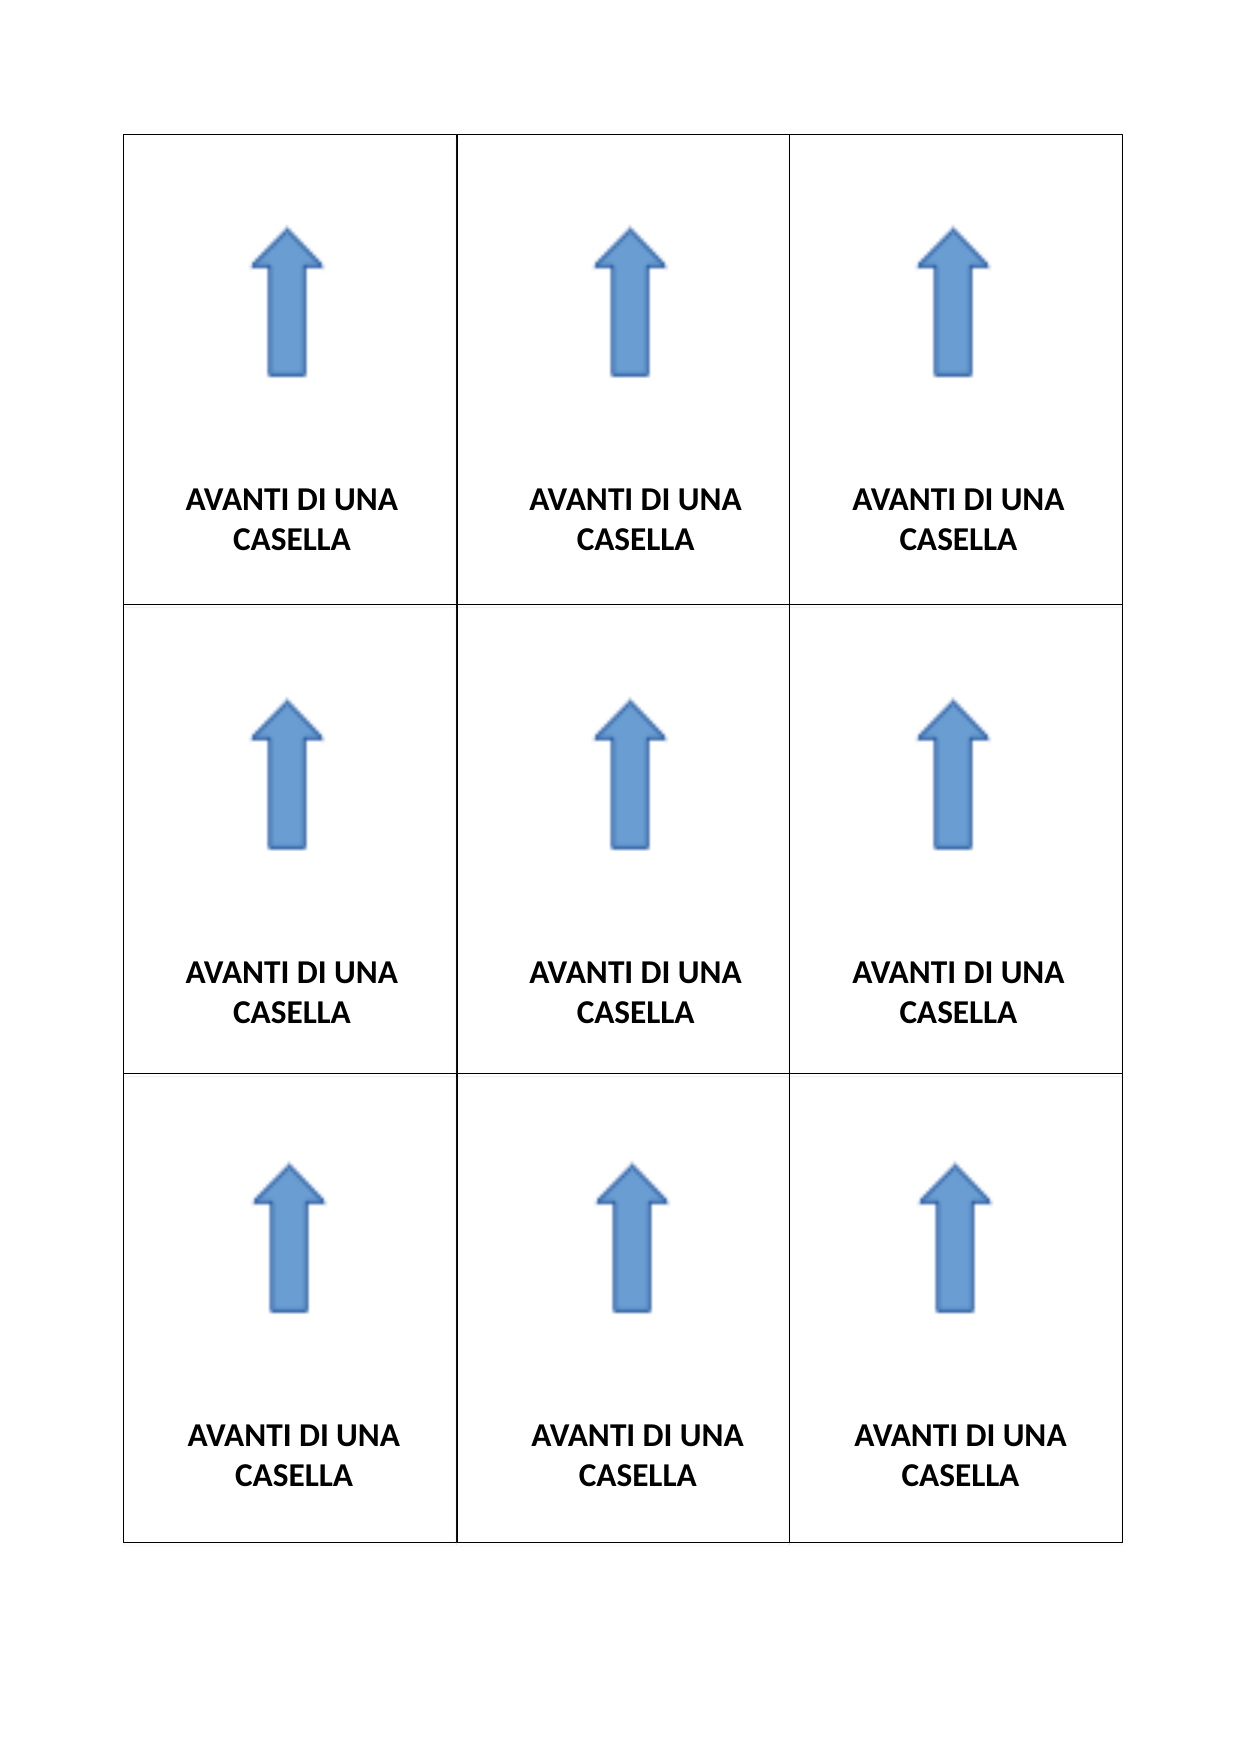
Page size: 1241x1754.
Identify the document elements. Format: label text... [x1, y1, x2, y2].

text_box AVANTI DI UNA CASELLA [479, 1406, 797, 1501]
text_box AVANTI DI UNA CASELLA [799, 469, 1118, 565]
text_box AVANTI DI UNA CASELLA [133, 942, 451, 1038]
text_box AVANTI DI UNA CASELLA [477, 942, 795, 1038]
picture [526, 1143, 743, 1370]
picture [849, 1143, 1066, 1370]
text_box AVANTI DI UNA CASELLA [801, 1406, 1120, 1501]
picture [524, 207, 741, 434]
text_box AVANTI DI UNA CASELLA [477, 469, 795, 565]
picture [181, 207, 398, 434]
picture [847, 207, 1064, 434]
picture [183, 1143, 400, 1370]
text_box AVANTI DI UNA CASELLA [135, 1406, 453, 1501]
picture [181, 679, 398, 907]
picture [847, 679, 1064, 907]
text_box AVANTI DI UNA CASELLA [133, 469, 451, 565]
text_box AVANTI DI UNA CASELLA [799, 942, 1118, 1038]
picture [524, 679, 741, 907]
